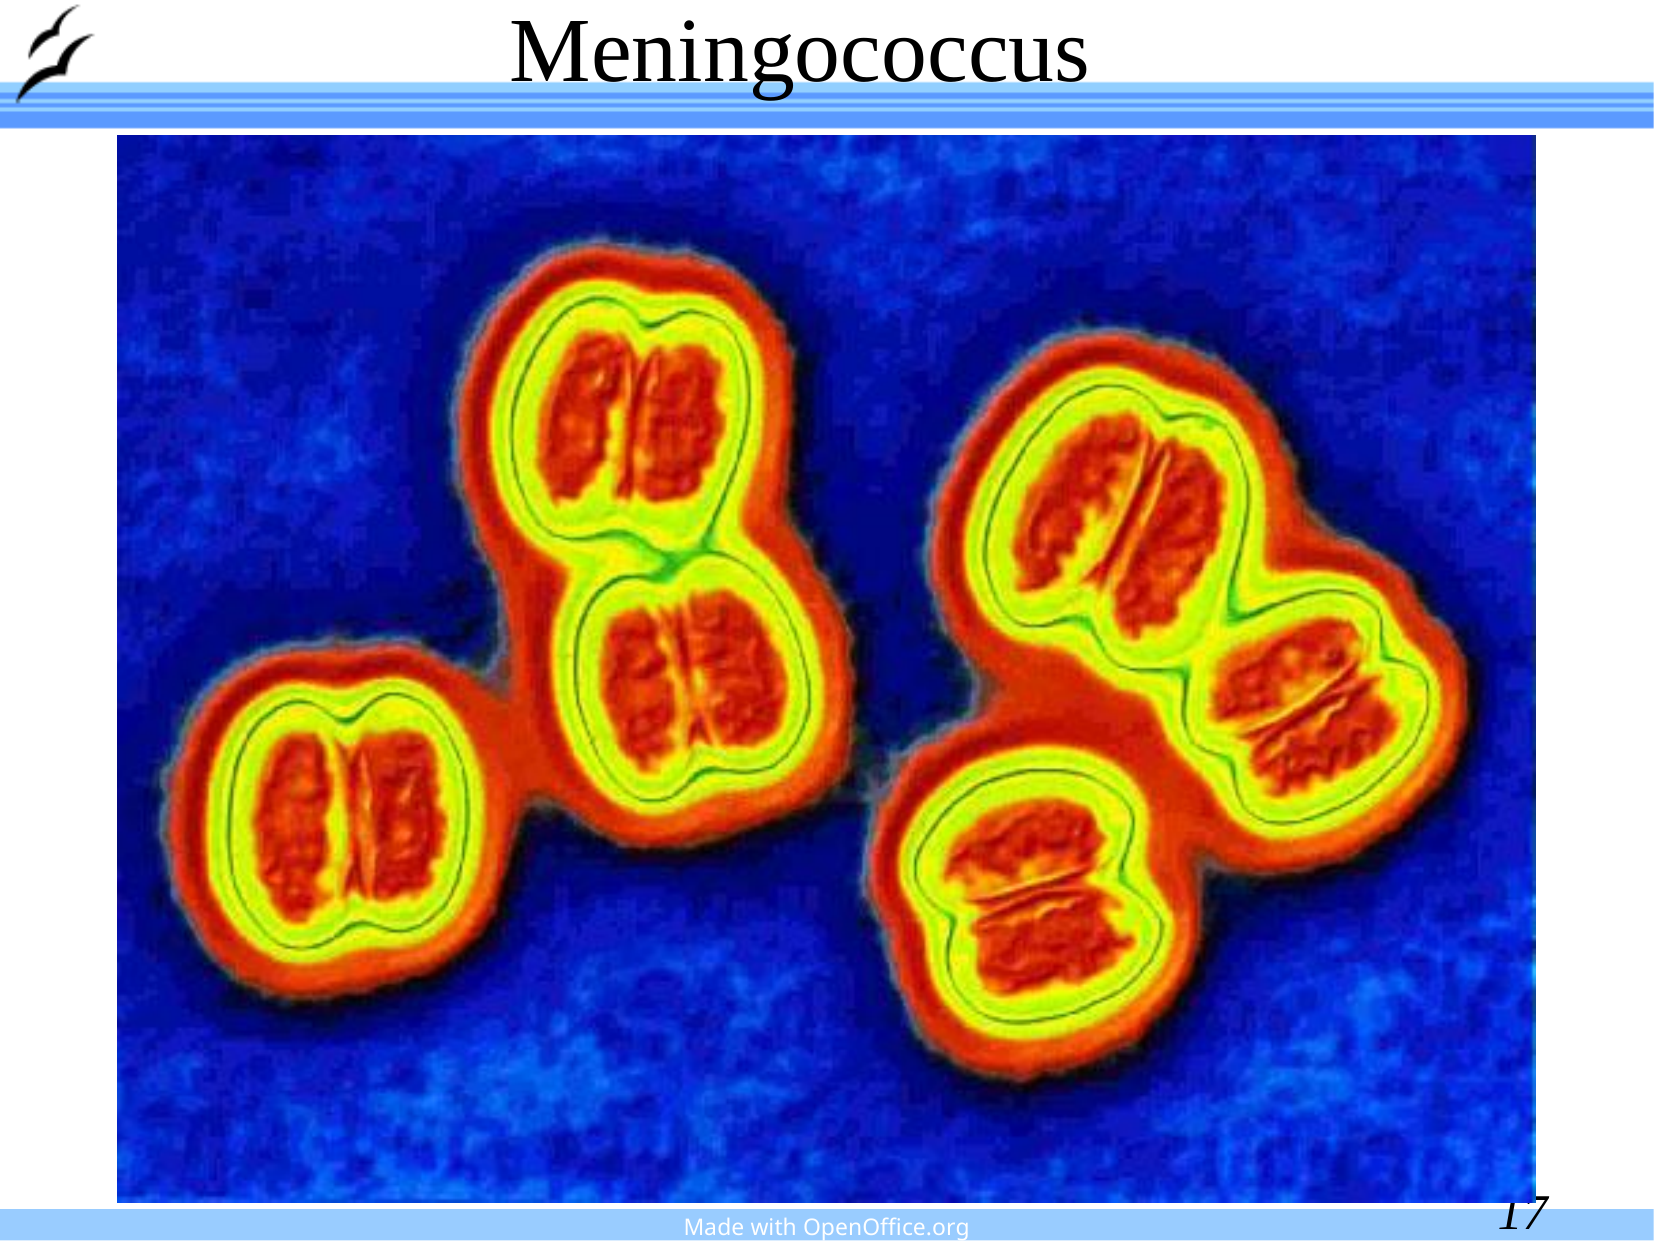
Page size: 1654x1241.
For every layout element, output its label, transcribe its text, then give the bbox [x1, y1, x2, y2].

picture [0, 0, 1654, 133]
picture [117, 135, 1536, 1203]
title Meningococcus [94, 0, 1507, 107]
